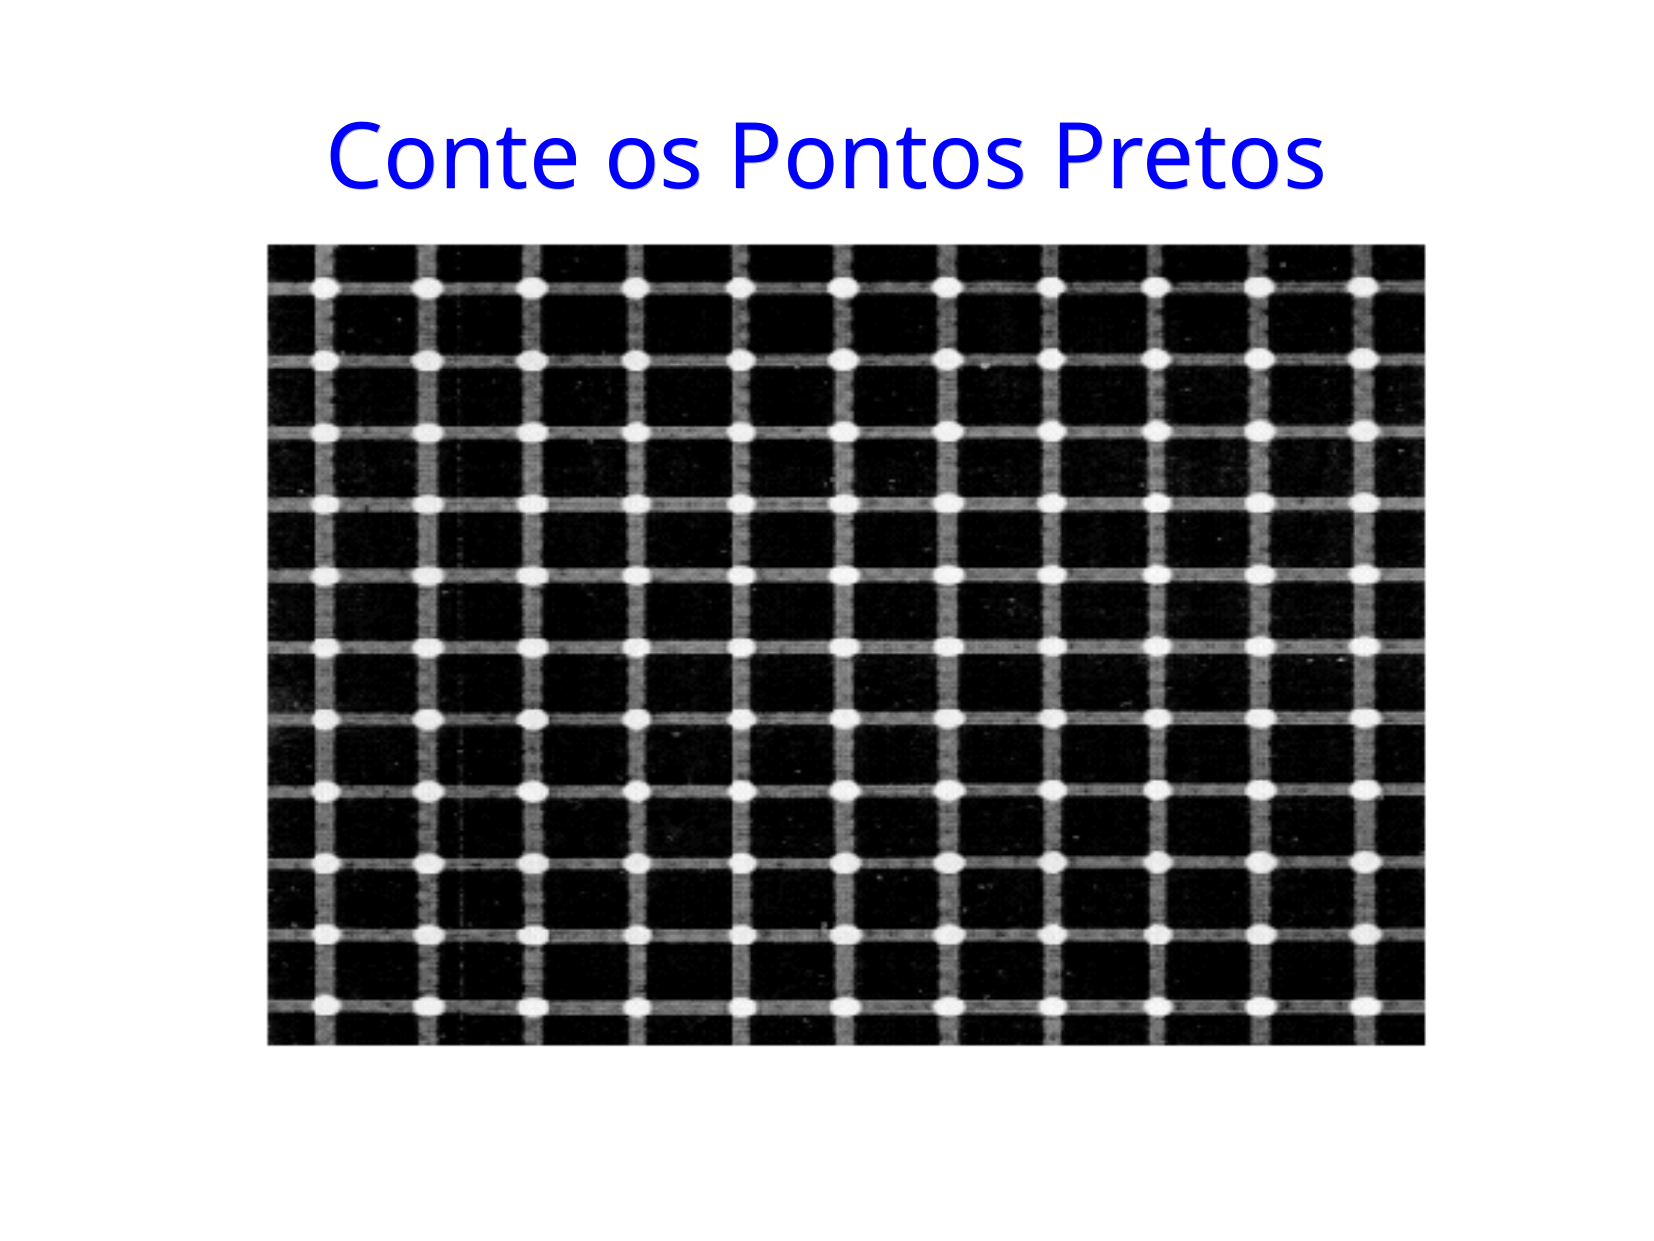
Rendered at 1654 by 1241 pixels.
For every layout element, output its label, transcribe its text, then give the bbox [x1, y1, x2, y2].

title Conte os Pontos Pretos [82, 49, 1571, 257]
picture [162, 215, 1580, 1123]
